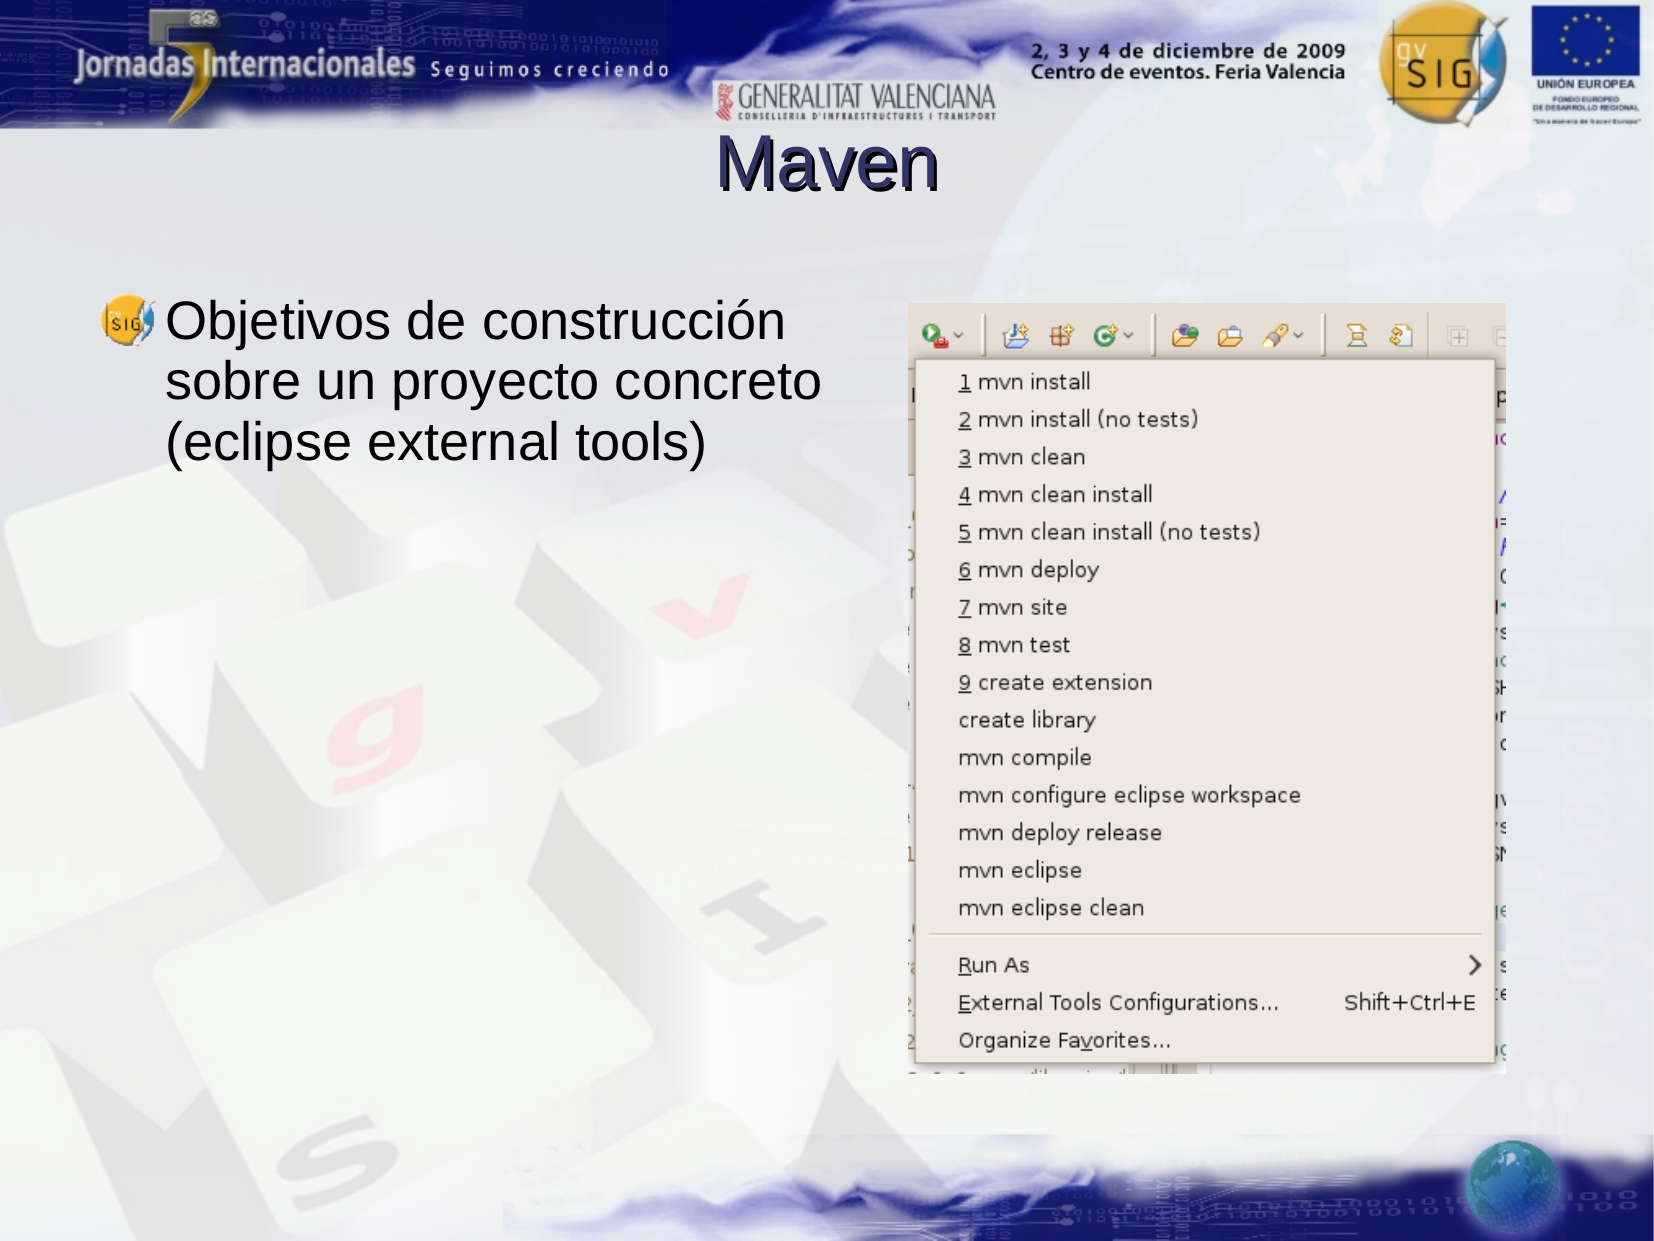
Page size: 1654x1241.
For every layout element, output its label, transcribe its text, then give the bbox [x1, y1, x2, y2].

title Maven [82, 47, 1571, 258]
list Objetivos de construcción sobre un proyecto concreto (eclipse external tools) [82, 290, 857, 1109]
picture [0, 0, 1654, 1241]
